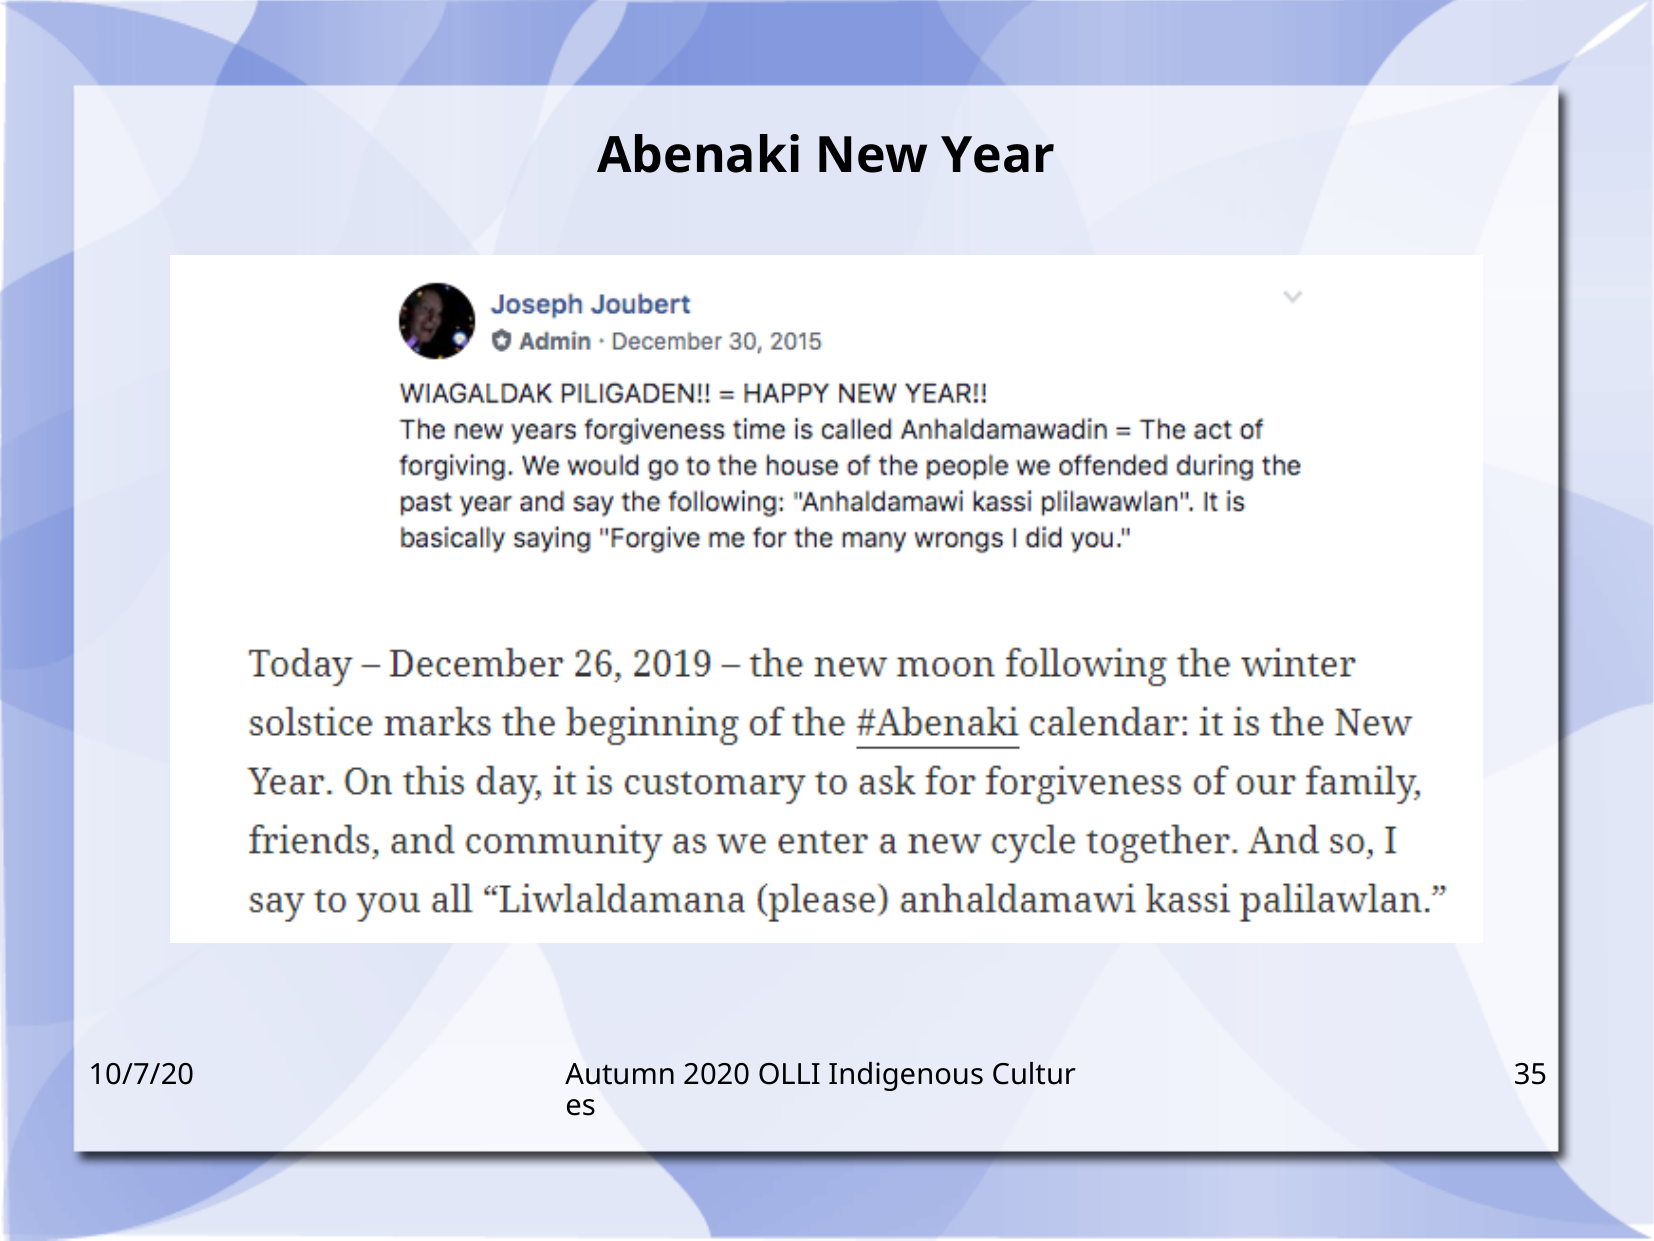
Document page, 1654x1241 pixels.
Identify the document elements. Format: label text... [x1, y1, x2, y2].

title Abenaki New Year [82, 49, 1571, 257]
picture [0, 0, 1654, 1241]
